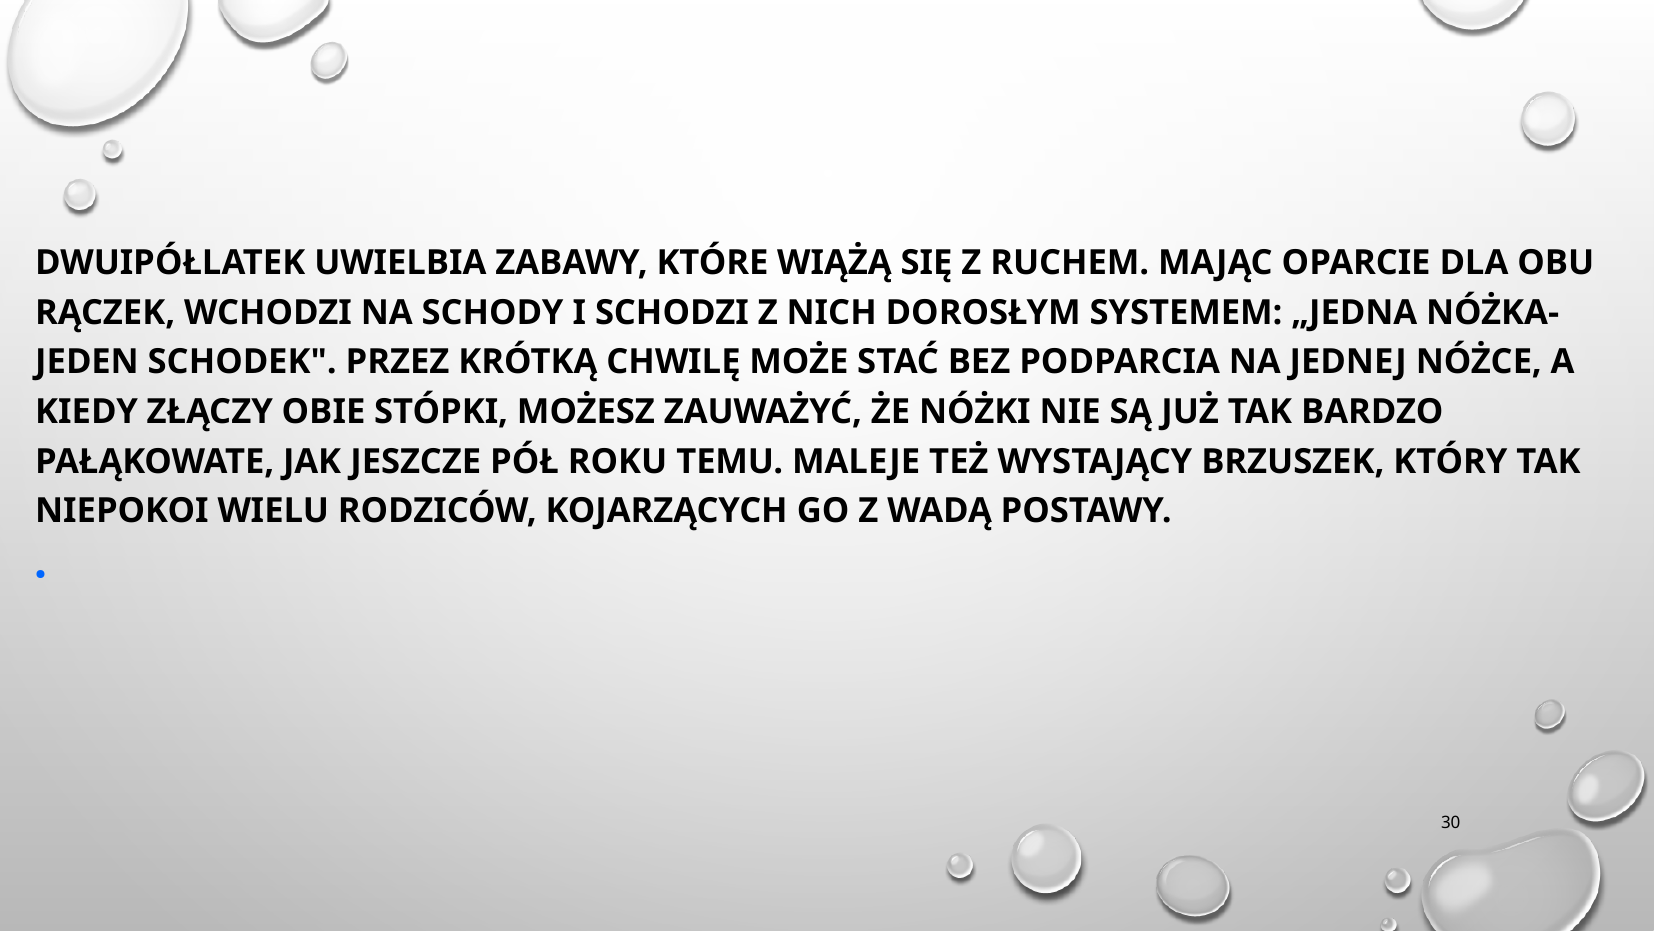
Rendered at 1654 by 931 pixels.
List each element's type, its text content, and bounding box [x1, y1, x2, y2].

text_box [1426, 798, 1530, 848]
list Dwuipółlatek uwielbia zabawy, które wiążą się z ruchem. Mając oparcie dla obu rączek, wchodzi na schody i schodzi z nich dorosłym systemem: „jedna nóżka-jeden schodek". Przez krótką chwilę może stać bez podparcia na jednej nóżce, a kiedy złączy obie stópki, możesz zauważyć, że nóżki nie są już tak bardzo pałąkowate, jak jeszcze pół roku temu. Maleje też wystający brzuszek, który tak niepokoi wielu rodziców, kojarzących go z wadą postawy. [20, 224, 1654, 764]
